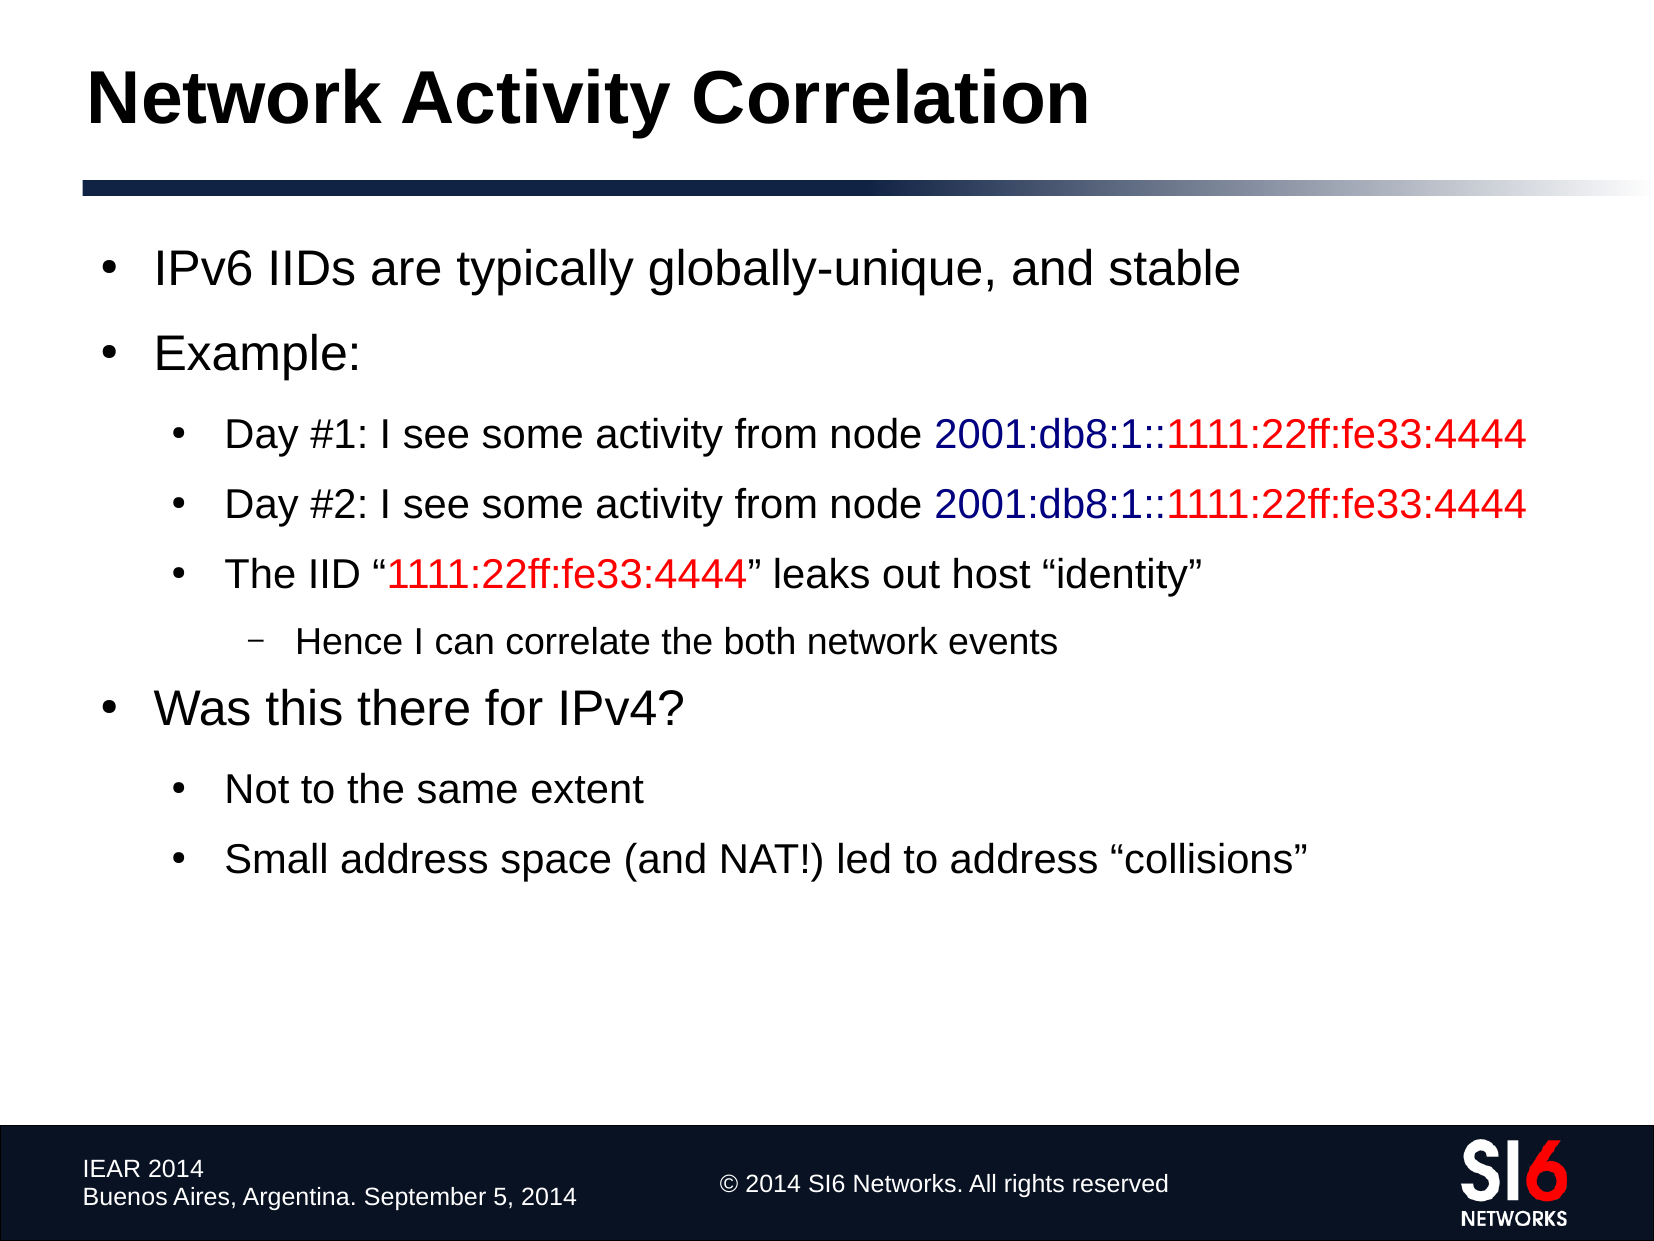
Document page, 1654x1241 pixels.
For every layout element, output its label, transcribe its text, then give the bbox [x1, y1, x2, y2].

picture [1461, 1139, 1567, 1226]
title Network Activity Correlation [86, 30, 1576, 166]
list IPv6 IIDs are typically globally-unique, and stable Example: Day #1: I see some activity from node 2001:db8:1::1111:22ff:fe33:4444 Day #2: I see some activity from node 2001:db8:1::1111:22ff:fe33:4444 The IID “1111:22ff:fe33:4444” leaks out host “identity” Hence I can correlate the both network events Was this there for IPv4? Not to the same extent Small address space (and NAT!) led to address “collisions” [82, 240, 1571, 1059]
